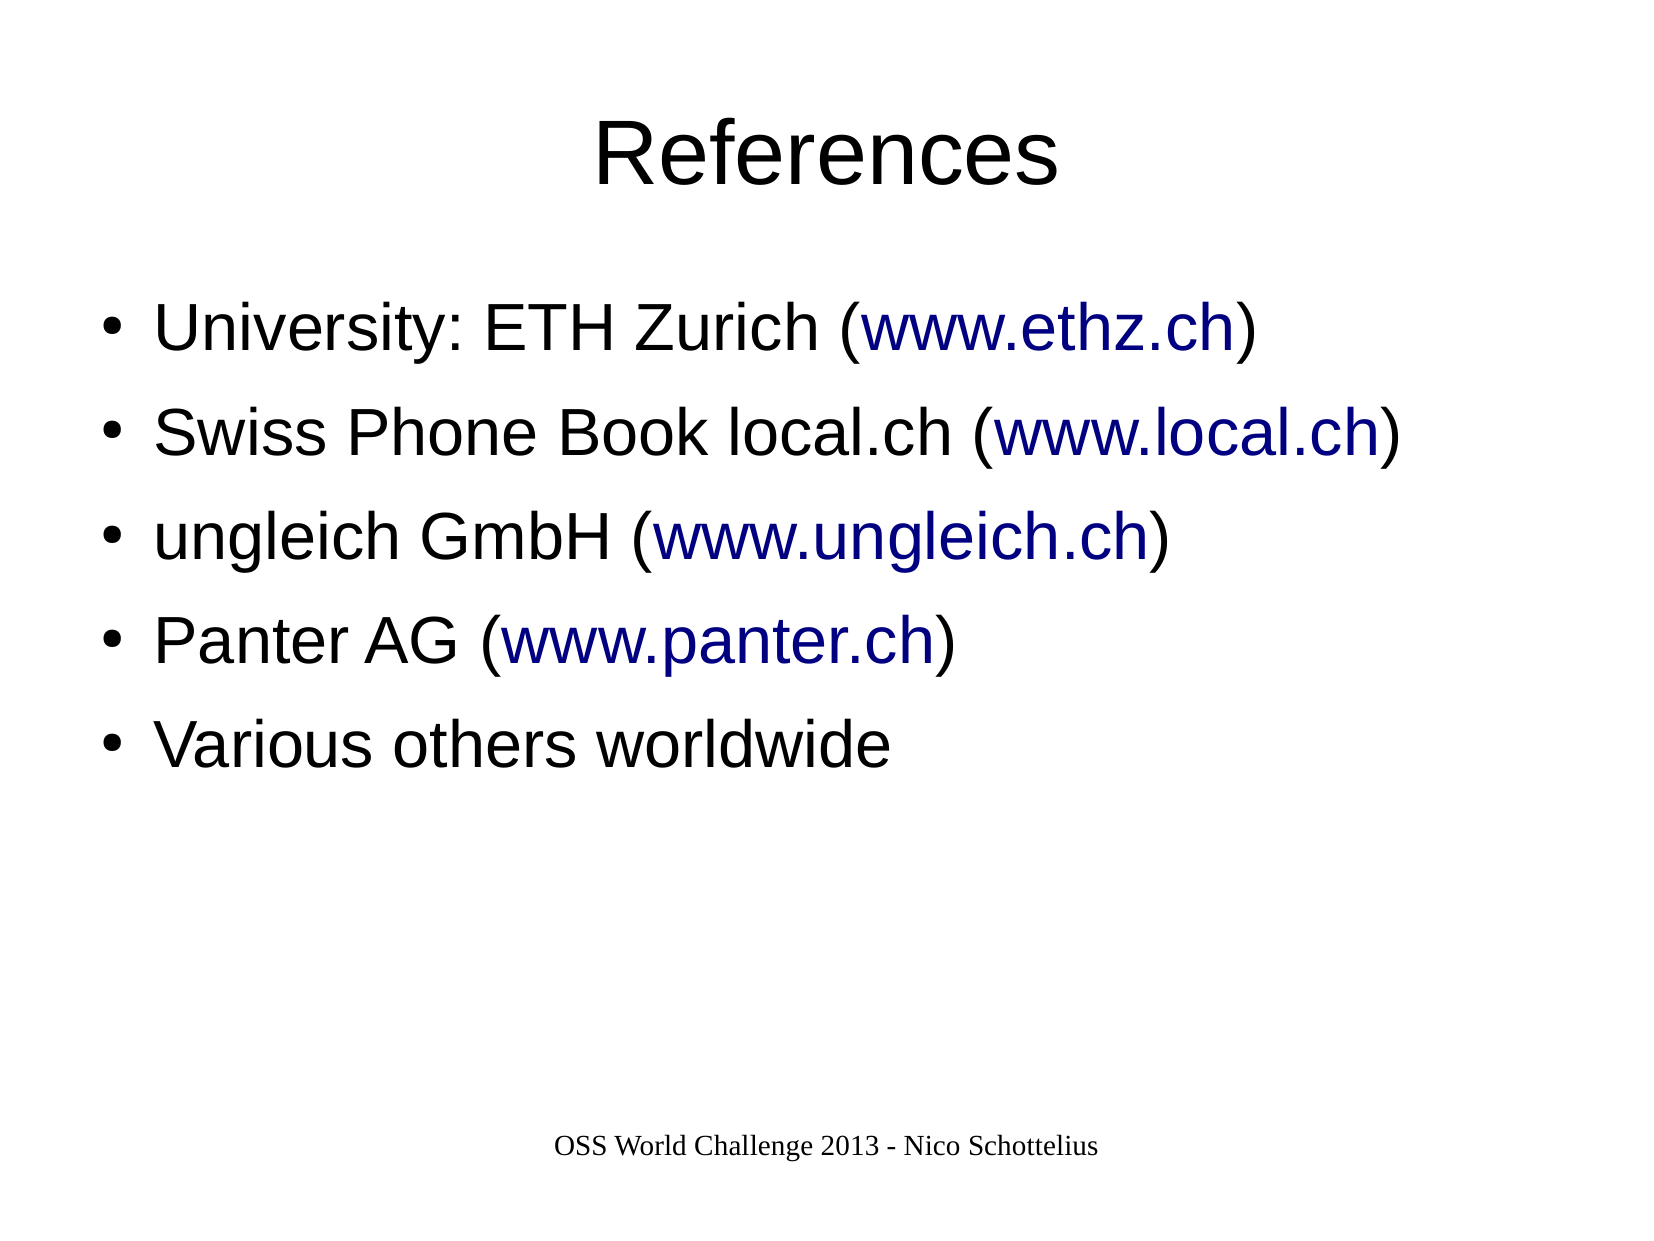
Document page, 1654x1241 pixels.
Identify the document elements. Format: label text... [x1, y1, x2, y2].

title References [82, 49, 1571, 257]
list University: ETH Zurich (www.ethz.ch) Swiss Phone Book local.ch (www.local.ch) ungleich GmbH (www.ungleich.ch) Panter AG (www.panter.ch) Various others worldwide [82, 290, 1538, 1010]
